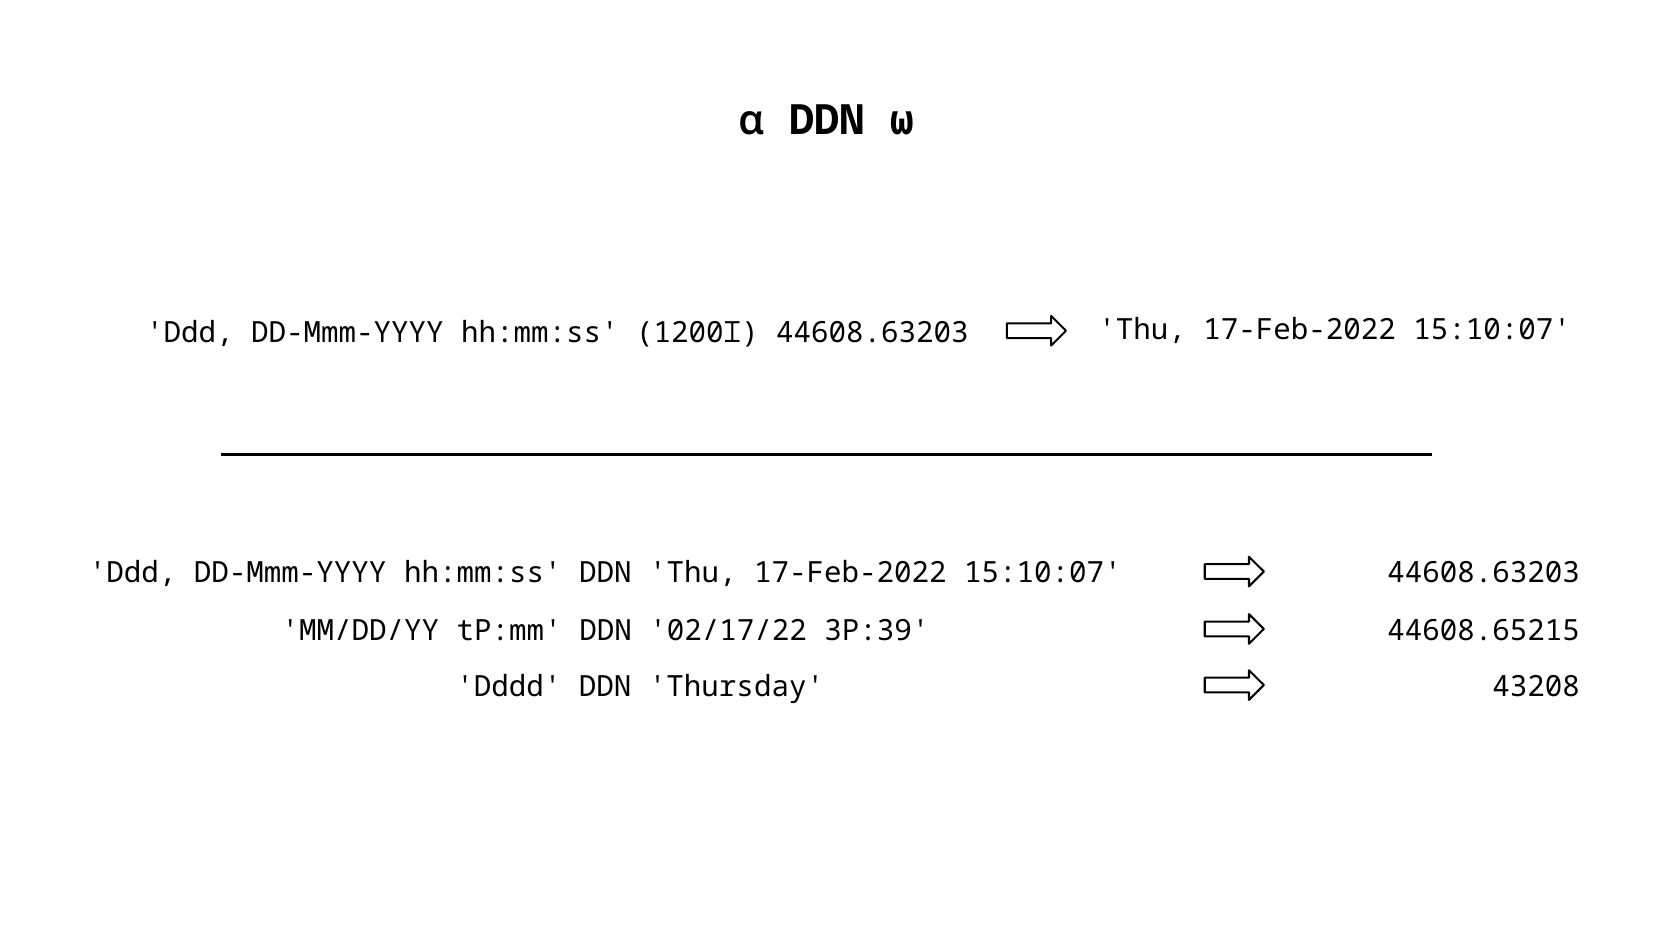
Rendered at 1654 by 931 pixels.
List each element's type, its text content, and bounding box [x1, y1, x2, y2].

text_box 44608.65215 [1269, 604, 1595, 653]
text_box 'Thu, 17-Feb-2022 15:10:07' [1054, 303, 1586, 352]
text_box 'Ddd, DD-Mmm-YYYY hh:mm:ss' (1200⌶) 44608.63203 [67, 212, 984, 449]
text_box 'Dddd' DDN 'Thursday' [59, 661, 1152, 710]
text_box ⍺ DDN ⍵ [664, 0, 990, 237]
text_box 43208 [1269, 661, 1595, 710]
text_box 'Ddd, DD-Mmm-YYYY hh:mm:ss' DDN 'Thu, 17-Feb-2022 15:10:07' [59, 547, 1152, 596]
text_box 44608.63203 [1269, 547, 1595, 596]
text_box 'MM/DD/YY tP:mm' DDN '02/17/22 3P:39' [59, 604, 1152, 653]
